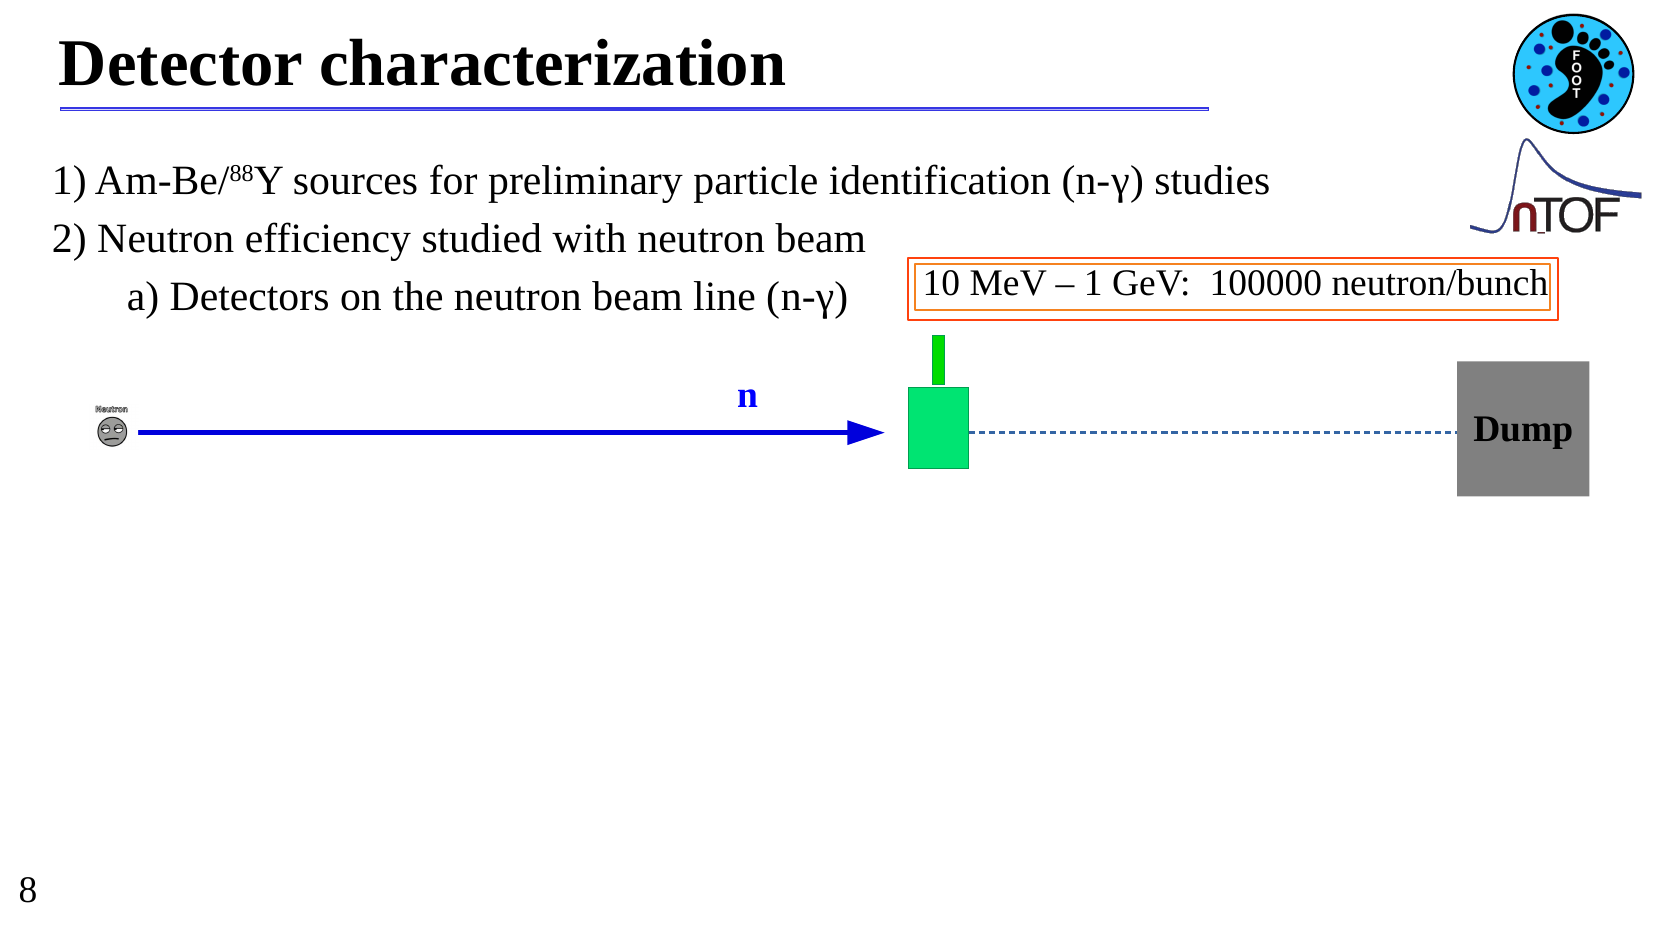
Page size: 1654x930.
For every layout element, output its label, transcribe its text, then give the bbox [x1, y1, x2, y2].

text_box [908, 387, 969, 469]
picture [1594, 11, 1634, 61]
text_box Detector characterization [58, 0, 1594, 118]
text_box [932, 335, 945, 385]
text_box Dump [1457, 361, 1590, 497]
text_box 8 [3, 861, 53, 927]
picture [1451, 21, 1653, 248]
text_box n [722, 366, 773, 436]
text_box 10 MeV – 1 GeV: 100000 neutron/bunch [909, 259, 1557, 319]
picture [89, 404, 139, 450]
text_box 1) Am-Be/88Y sources for preliminary particle identification (n-γ) studies 2) Neutron efficiency studied with neutron beam a) Detectors on the neutron beam line (n-γ) [37, 150, 1545, 578]
